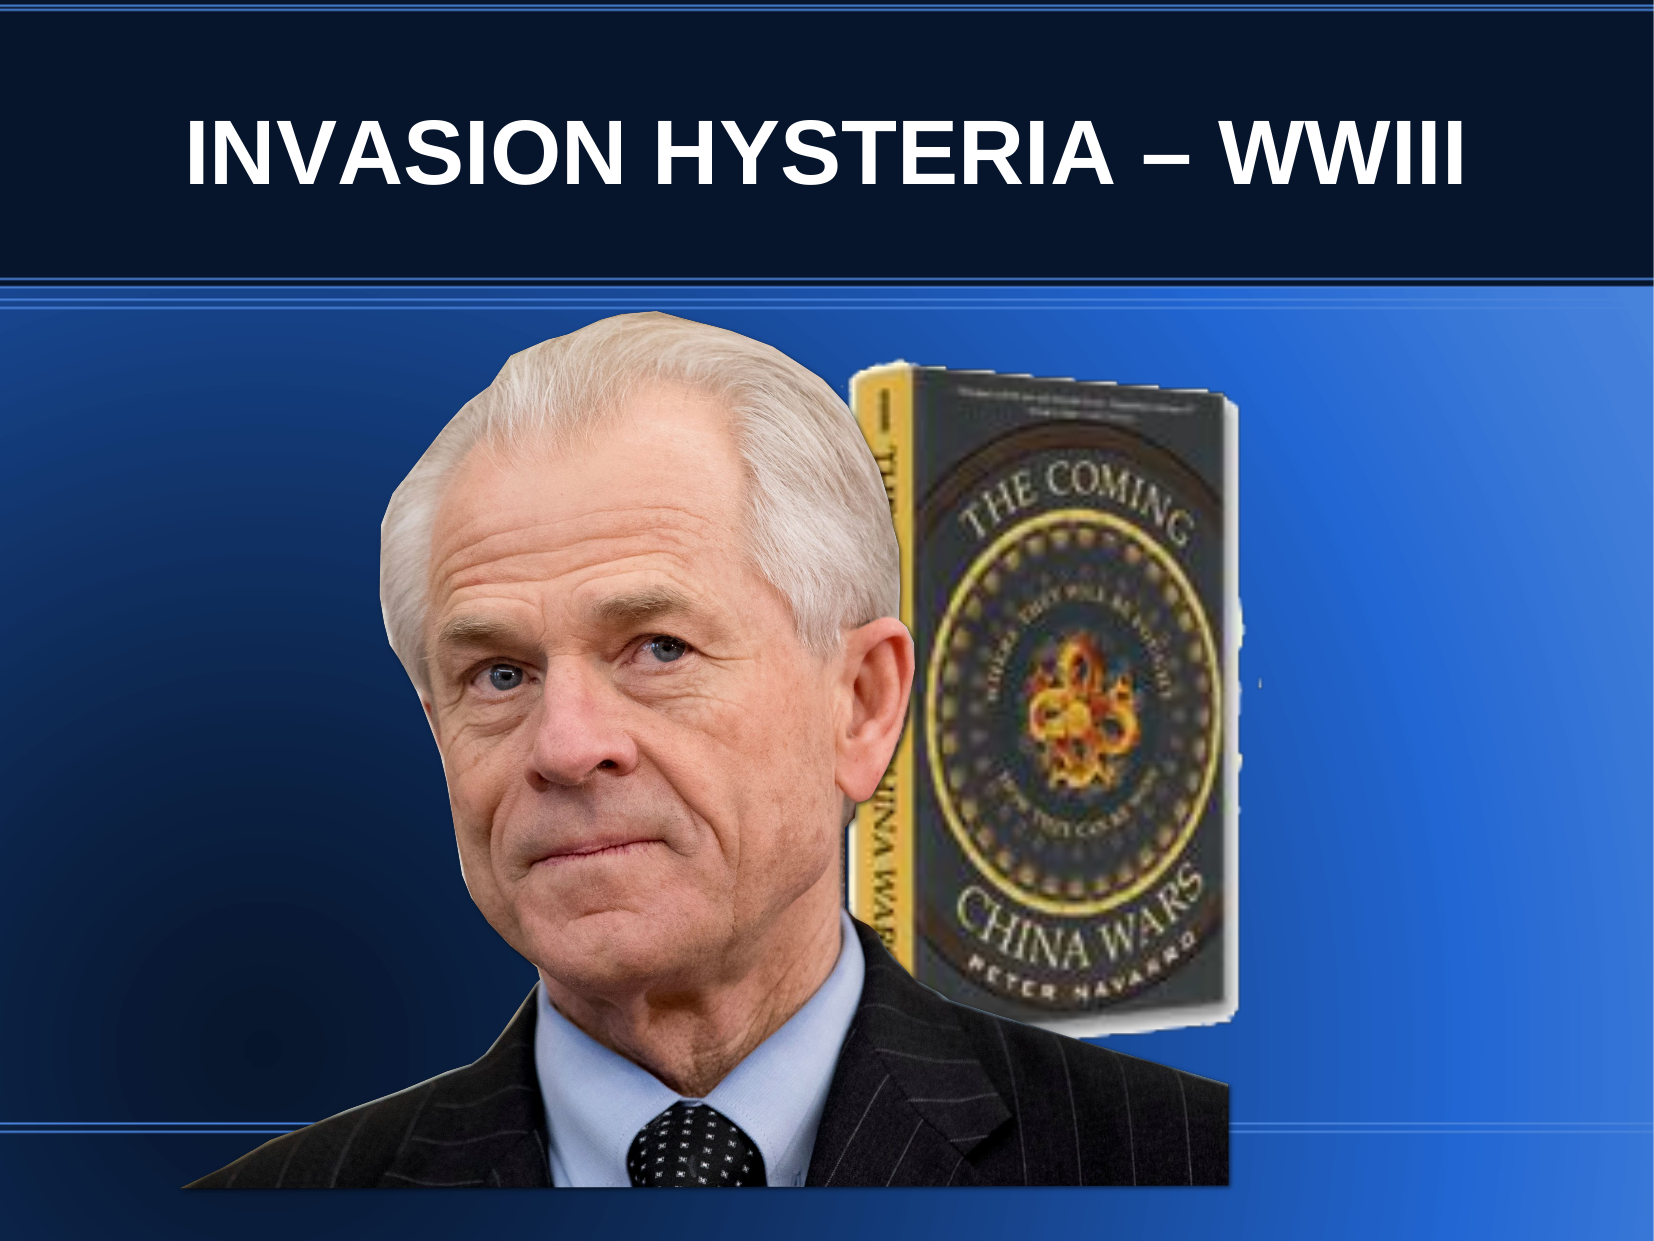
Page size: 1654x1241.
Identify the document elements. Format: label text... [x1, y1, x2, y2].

picture [0, 0, 1654, 1241]
title INVASION HYSTERIA – WWIII [82, 49, 1571, 257]
